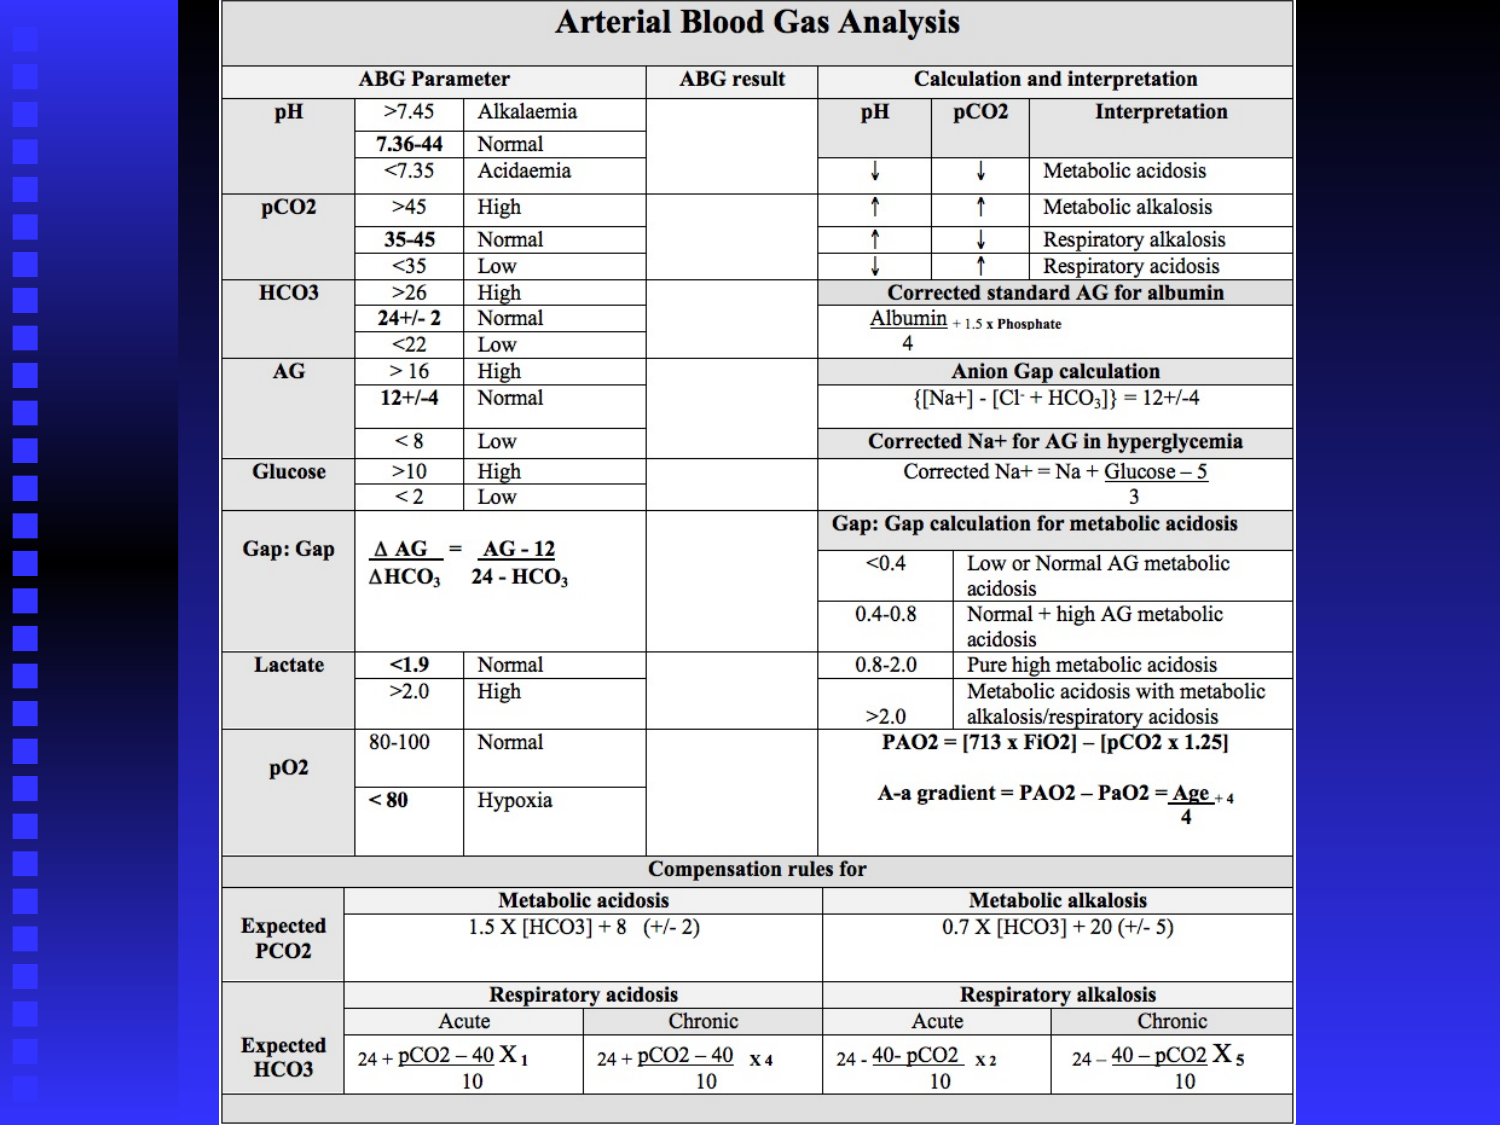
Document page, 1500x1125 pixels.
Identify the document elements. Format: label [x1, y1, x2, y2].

picture [219, 0, 1296, 1125]
